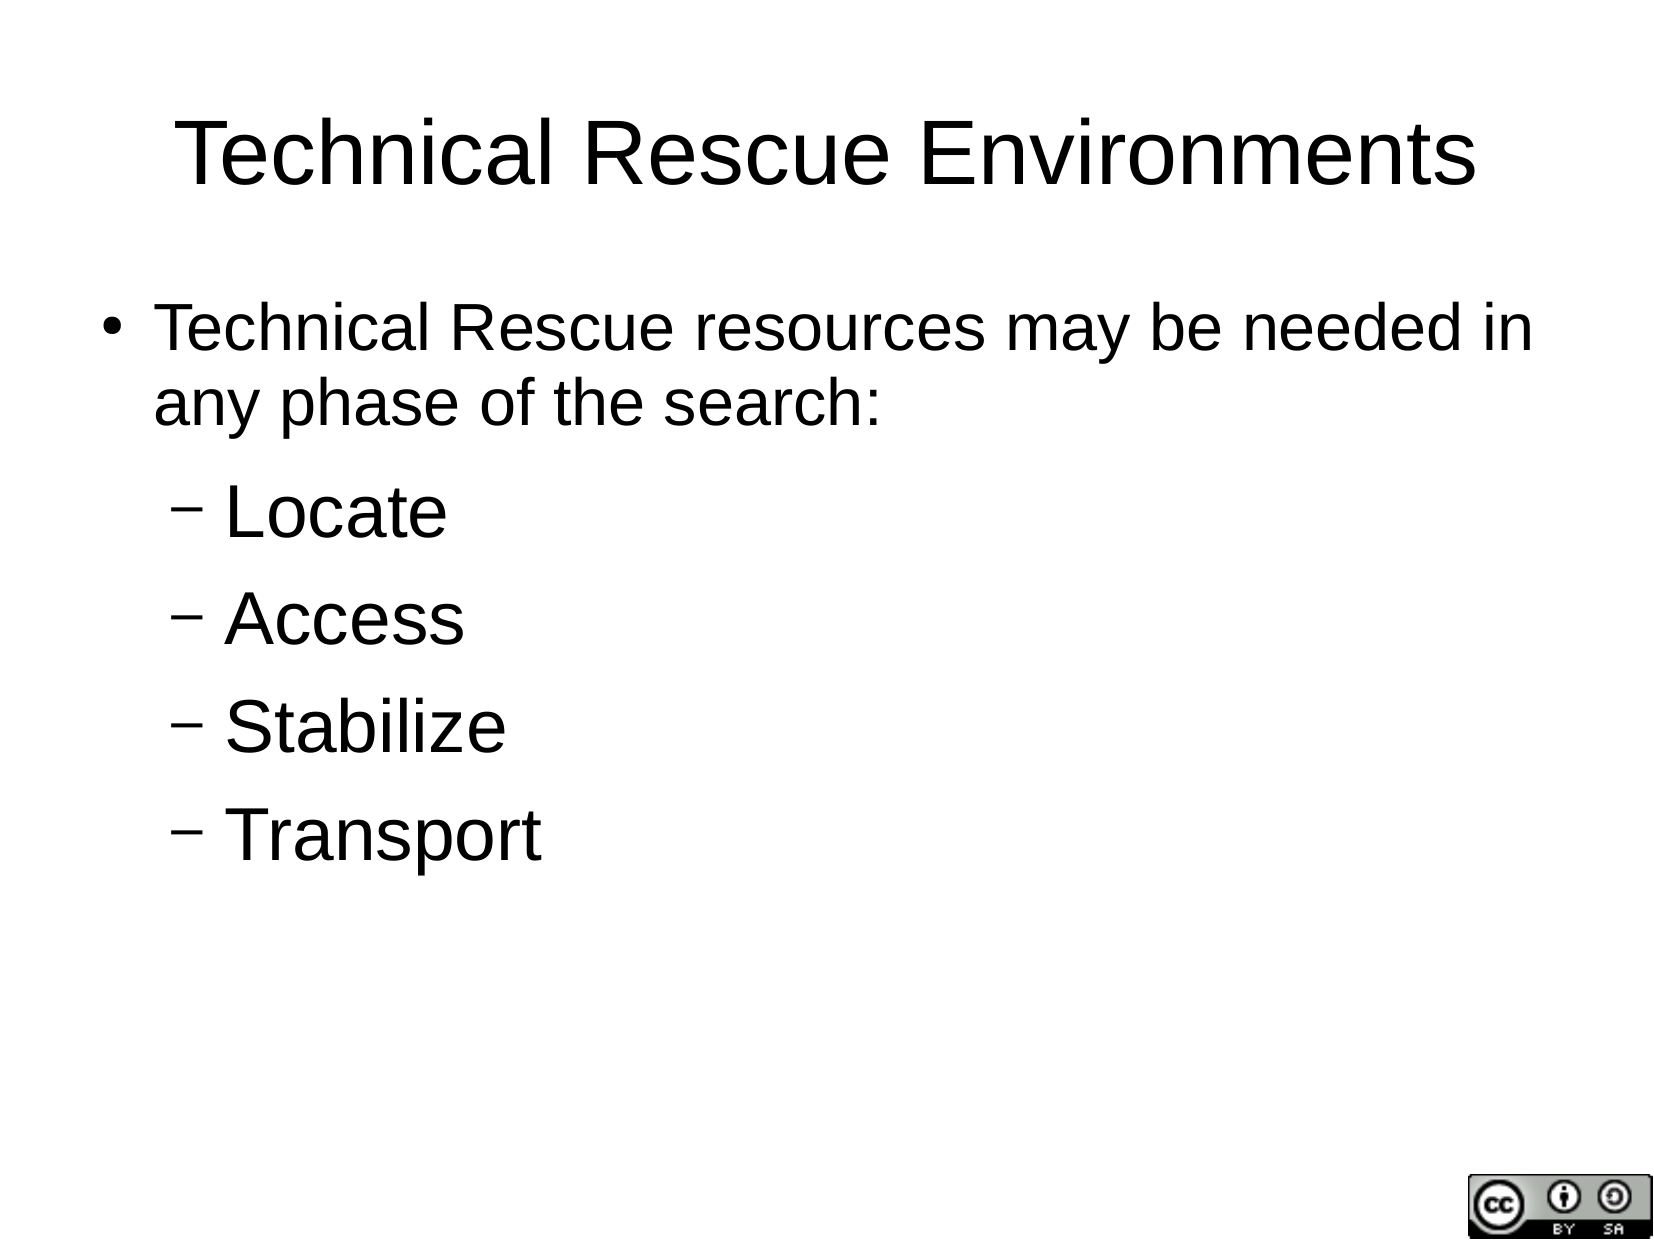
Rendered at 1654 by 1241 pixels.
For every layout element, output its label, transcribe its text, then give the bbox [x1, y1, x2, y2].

picture [1468, 1174, 1653, 1239]
title Technical Rescue Environments [82, 49, 1571, 257]
list Technical Rescue resources may be needed in any phase of the search: Locate Access Stabilize Transport [82, 290, 1571, 1010]
